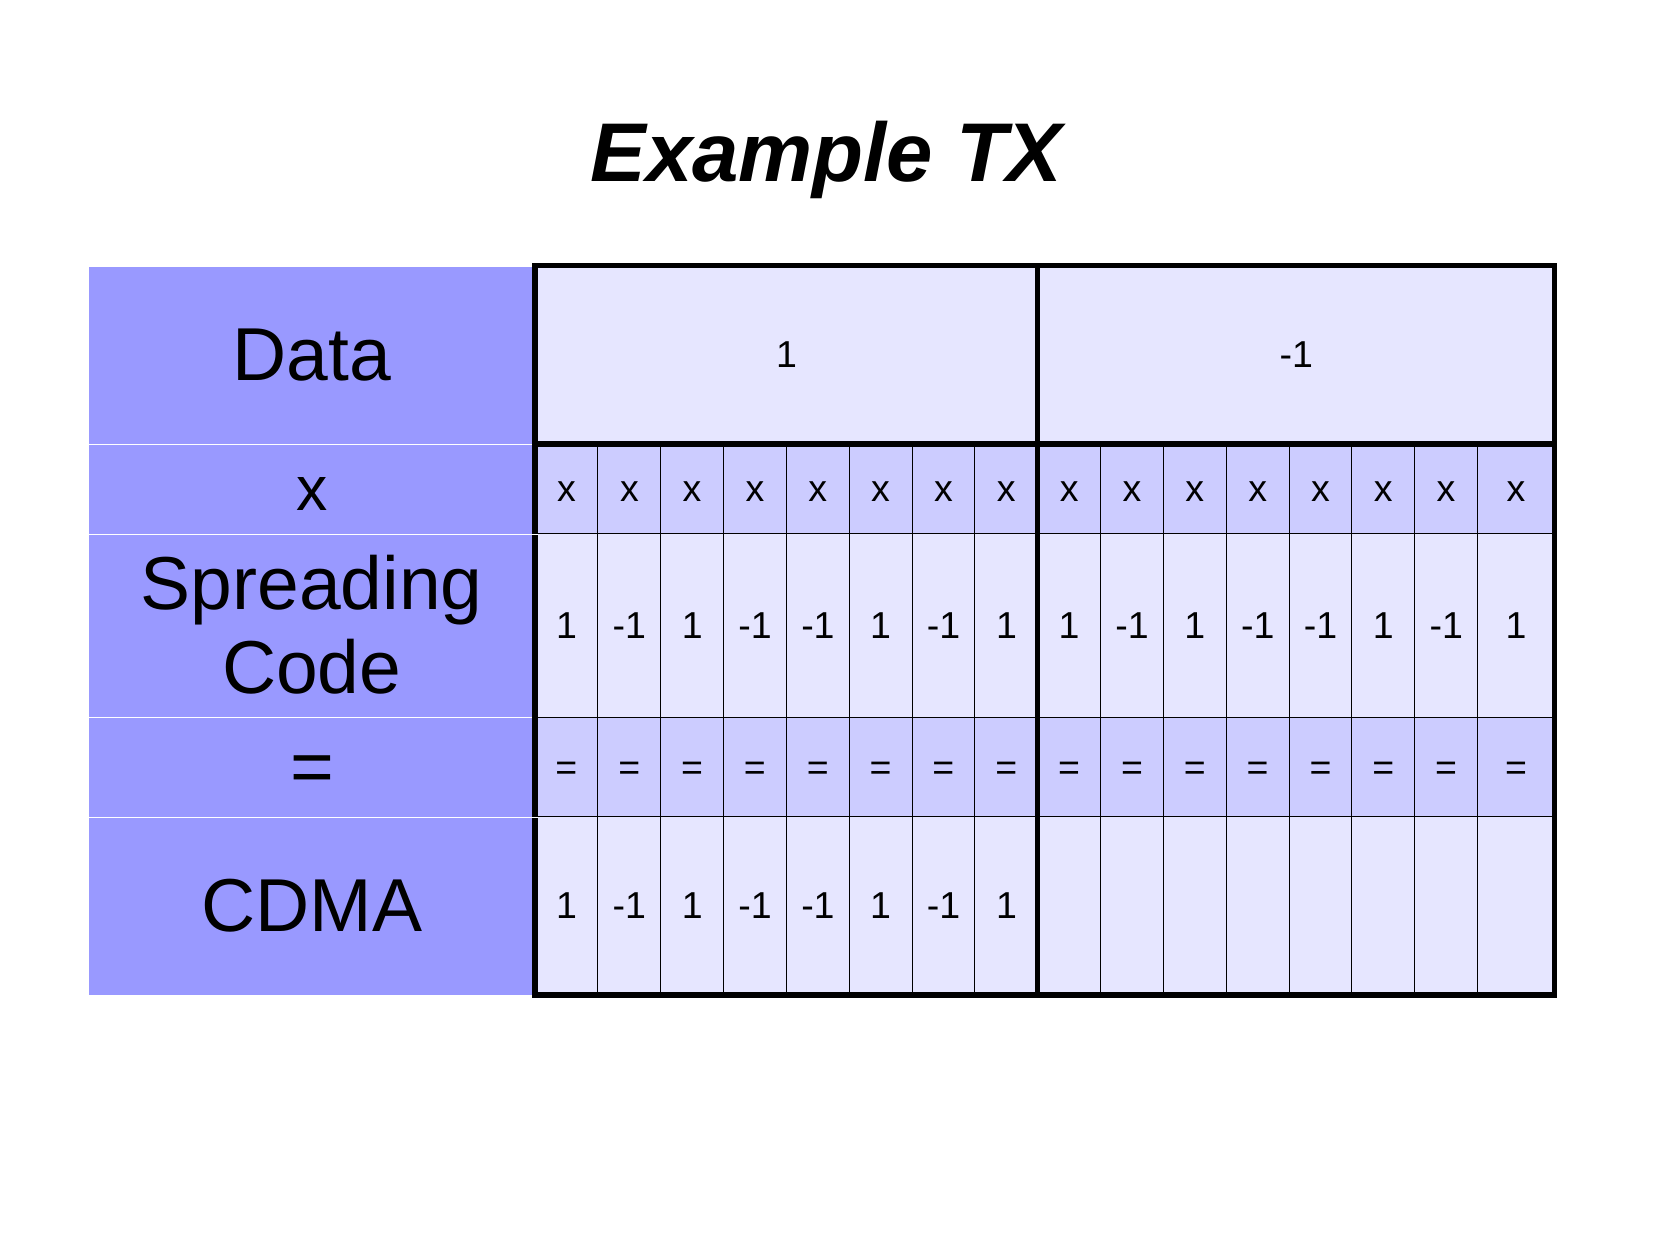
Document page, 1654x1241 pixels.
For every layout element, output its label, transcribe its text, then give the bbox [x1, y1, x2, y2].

table_cell = [1415, 718, 1477, 816]
table_cell = [1040, 718, 1100, 816]
table_cell x [1478, 447, 1552, 533]
table_cell -1 [1415, 534, 1477, 717]
table_cell x [787, 447, 849, 533]
table_cell -1 [913, 817, 974, 992]
table_cell [1415, 817, 1477, 992]
table_cell = [1227, 718, 1289, 816]
table_cell 1 [850, 817, 912, 992]
table_cell x [913, 447, 974, 533]
table_cell [1040, 817, 1100, 992]
table_cell -1 [598, 817, 660, 992]
table_cell x [1227, 447, 1289, 533]
table_cell 1 [975, 534, 1035, 717]
table_cell -1 [724, 534, 786, 717]
table_cell = [975, 718, 1035, 816]
table_cell = [1478, 718, 1552, 816]
table_cell x [1101, 447, 1163, 533]
table_cell 1 [975, 817, 1035, 992]
table_cell -1 [787, 534, 849, 717]
table_cell = [787, 718, 849, 816]
table_cell [1164, 817, 1226, 992]
table_cell 1 [1164, 534, 1226, 717]
table_cell x [89, 445, 532, 534]
table_cell x [975, 447, 1035, 533]
table_cell = [89, 718, 532, 817]
table_cell [1478, 817, 1552, 992]
table_cell = [1164, 718, 1226, 816]
table_cell = [1352, 718, 1414, 816]
table_cell [1227, 817, 1289, 992]
table_cell x [1290, 447, 1351, 533]
table_cell -1 [724, 817, 786, 992]
table_cell = [538, 718, 597, 816]
table_cell = [661, 718, 723, 816]
table_cell x [661, 447, 723, 533]
table_cell 1 [661, 534, 723, 717]
table_cell -1 [913, 534, 974, 717]
table_cell x [1352, 447, 1414, 533]
table_cell x [1415, 447, 1477, 533]
table_cell 1 [661, 817, 723, 992]
table_cell x [724, 447, 786, 533]
table_cell x [1040, 447, 1100, 533]
table_cell 1 [538, 817, 597, 992]
table_cell = [913, 718, 974, 816]
table_cell -1 [1101, 534, 1163, 717]
table_cell [1101, 817, 1163, 992]
table_cell Spreading Code [89, 535, 532, 717]
table_cell = [1101, 718, 1163, 816]
table_cell x [850, 447, 912, 533]
table_cell 1 [1352, 534, 1414, 717]
table_cell x [538, 447, 597, 533]
table_cell [1290, 817, 1351, 992]
table_cell 1 [1040, 534, 1100, 717]
table_header 1 [538, 268, 1035, 441]
table_cell = [850, 718, 912, 816]
table_cell -1 [787, 817, 849, 992]
table_cell x [1164, 447, 1226, 533]
table_cell = [1290, 718, 1351, 816]
table_cell = [598, 718, 660, 816]
table_cell 1 [1478, 534, 1552, 717]
table_cell 1 [850, 534, 912, 717]
table_cell -1 [1290, 534, 1351, 717]
table_header -1 [1040, 268, 1552, 441]
table_cell -1 [598, 534, 660, 717]
table_cell [1352, 817, 1414, 992]
title Example TX [82, 56, 1571, 250]
table_cell 1 [538, 534, 597, 717]
table_cell -1 [1227, 534, 1289, 717]
table_cell x [598, 447, 660, 533]
table_cell = [724, 718, 786, 816]
table_cell CDMA [89, 818, 532, 995]
table_header Data [89, 267, 532, 444]
